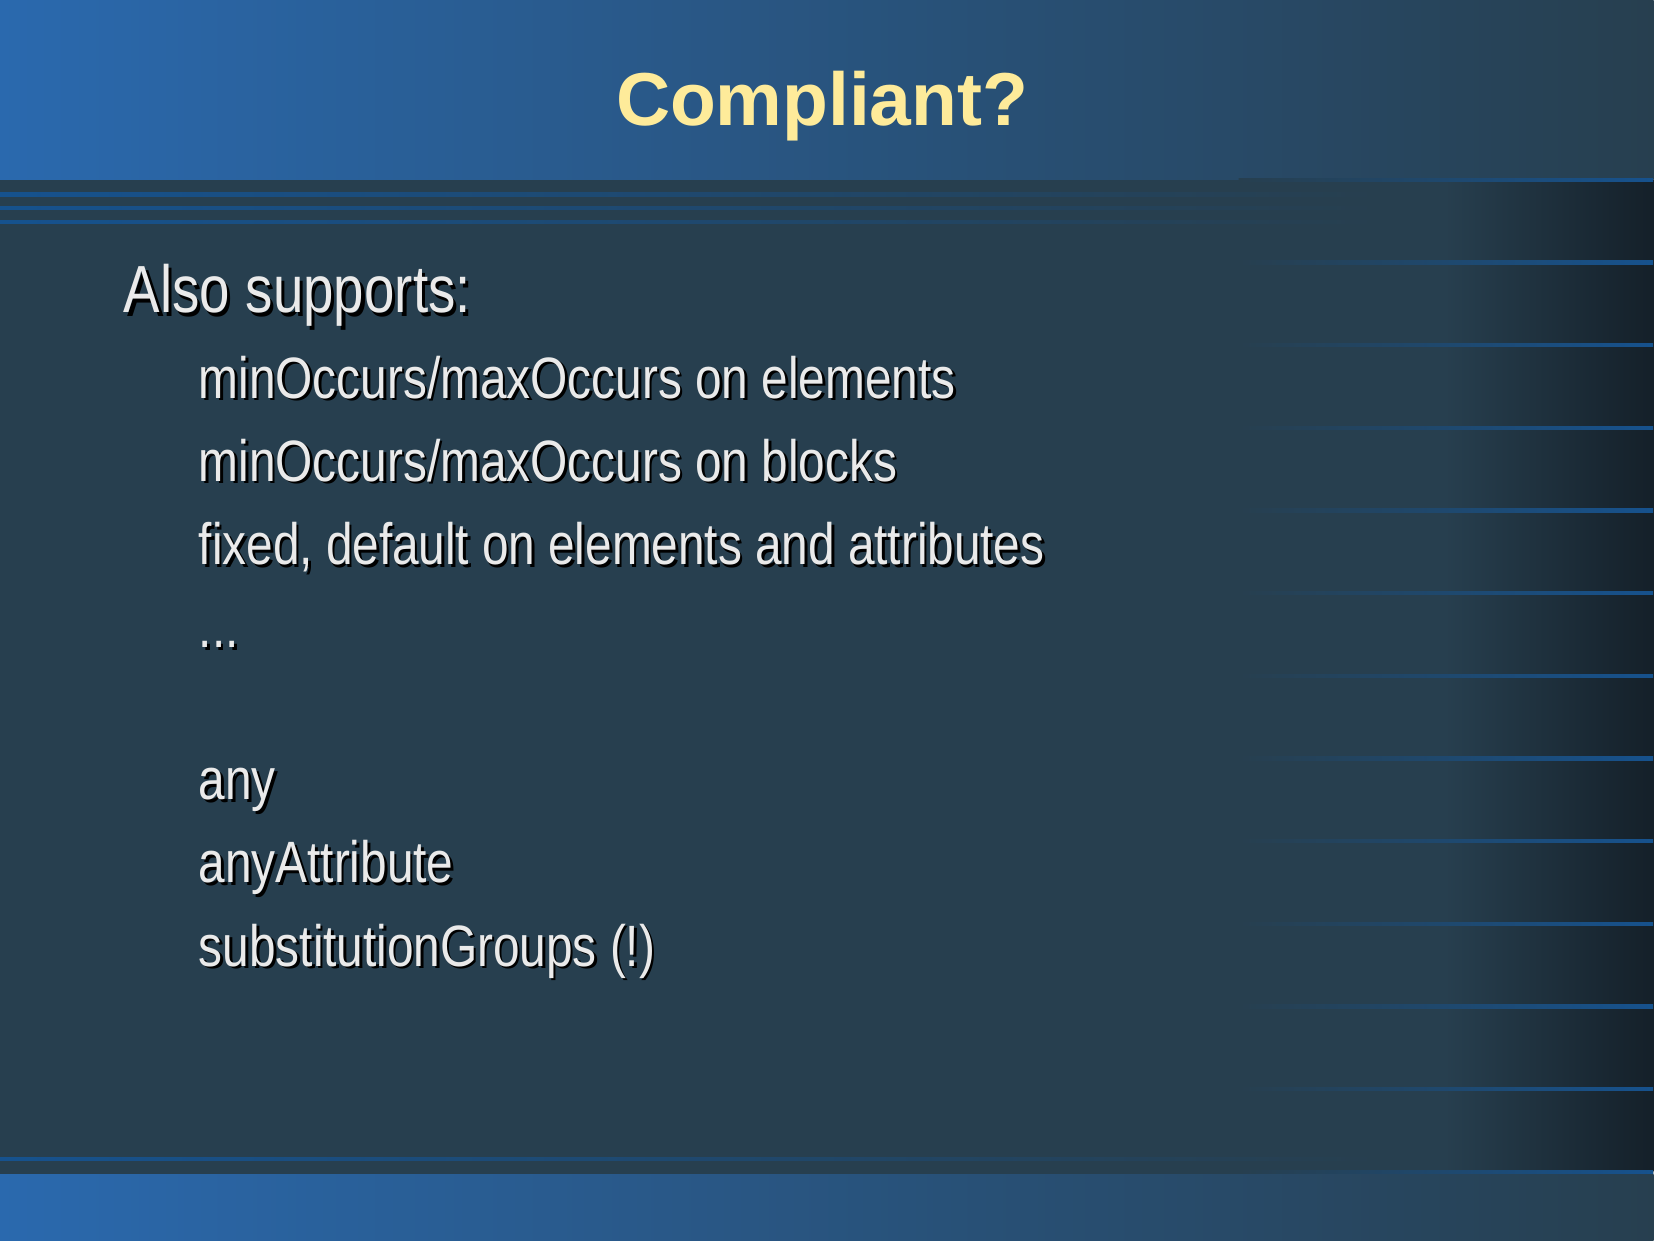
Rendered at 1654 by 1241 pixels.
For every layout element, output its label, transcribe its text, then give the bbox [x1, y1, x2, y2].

list Also supports: minOccurs/maxOccurs on elements minOccurs/maxOccurs on blocks fixed, default on elements and attributes ... any anyAttribute substitutionGroups (!) [124, 248, 1530, 1129]
title Compliant? [91, 34, 1553, 158]
